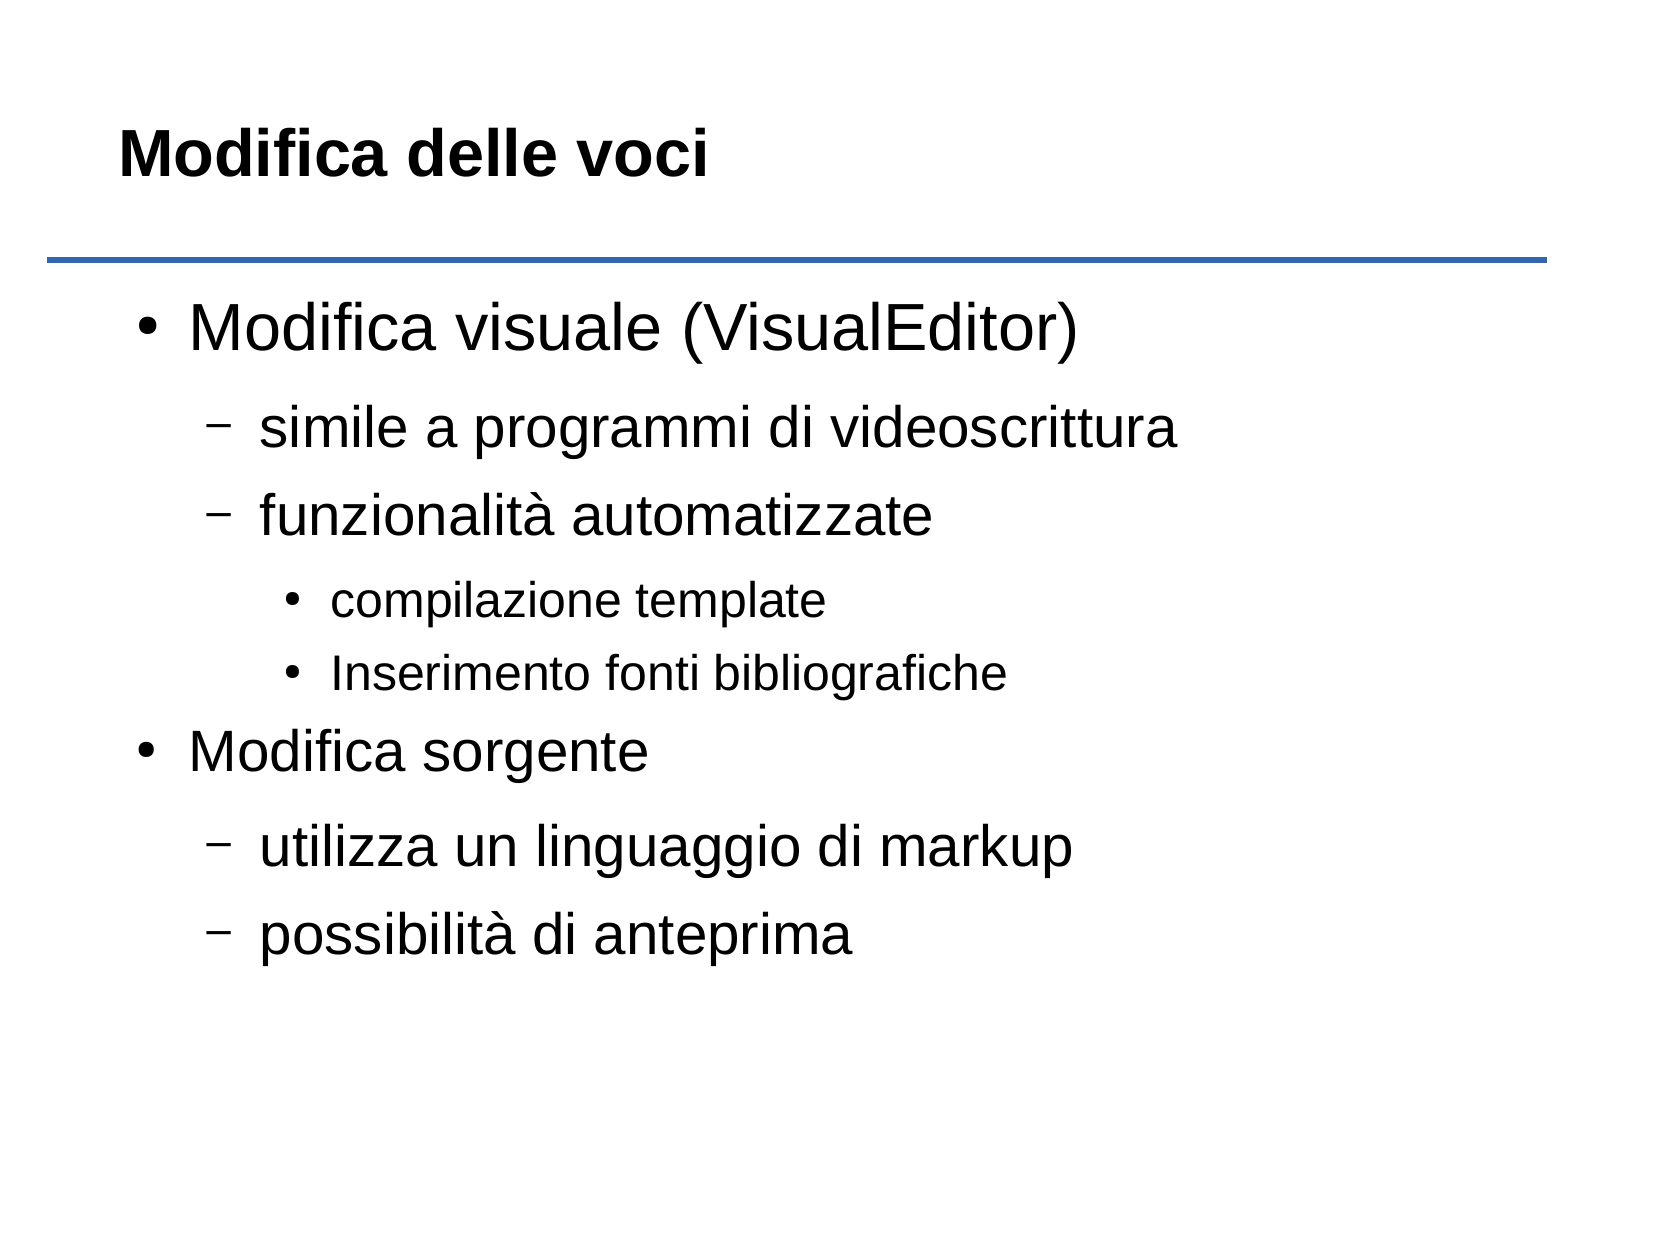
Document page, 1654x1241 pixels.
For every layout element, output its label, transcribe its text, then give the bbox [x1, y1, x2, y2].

list Modifica visuale (VisualEditor) simile a programmi di videoscrittura funzionalità automatizzate compilazione template Inserimento fonti bibliografiche Modifica sorgente utilizza un linguaggio di markup possibilità di anteprima [118, 290, 1571, 1170]
title Modifica delle voci [118, 49, 1571, 257]
